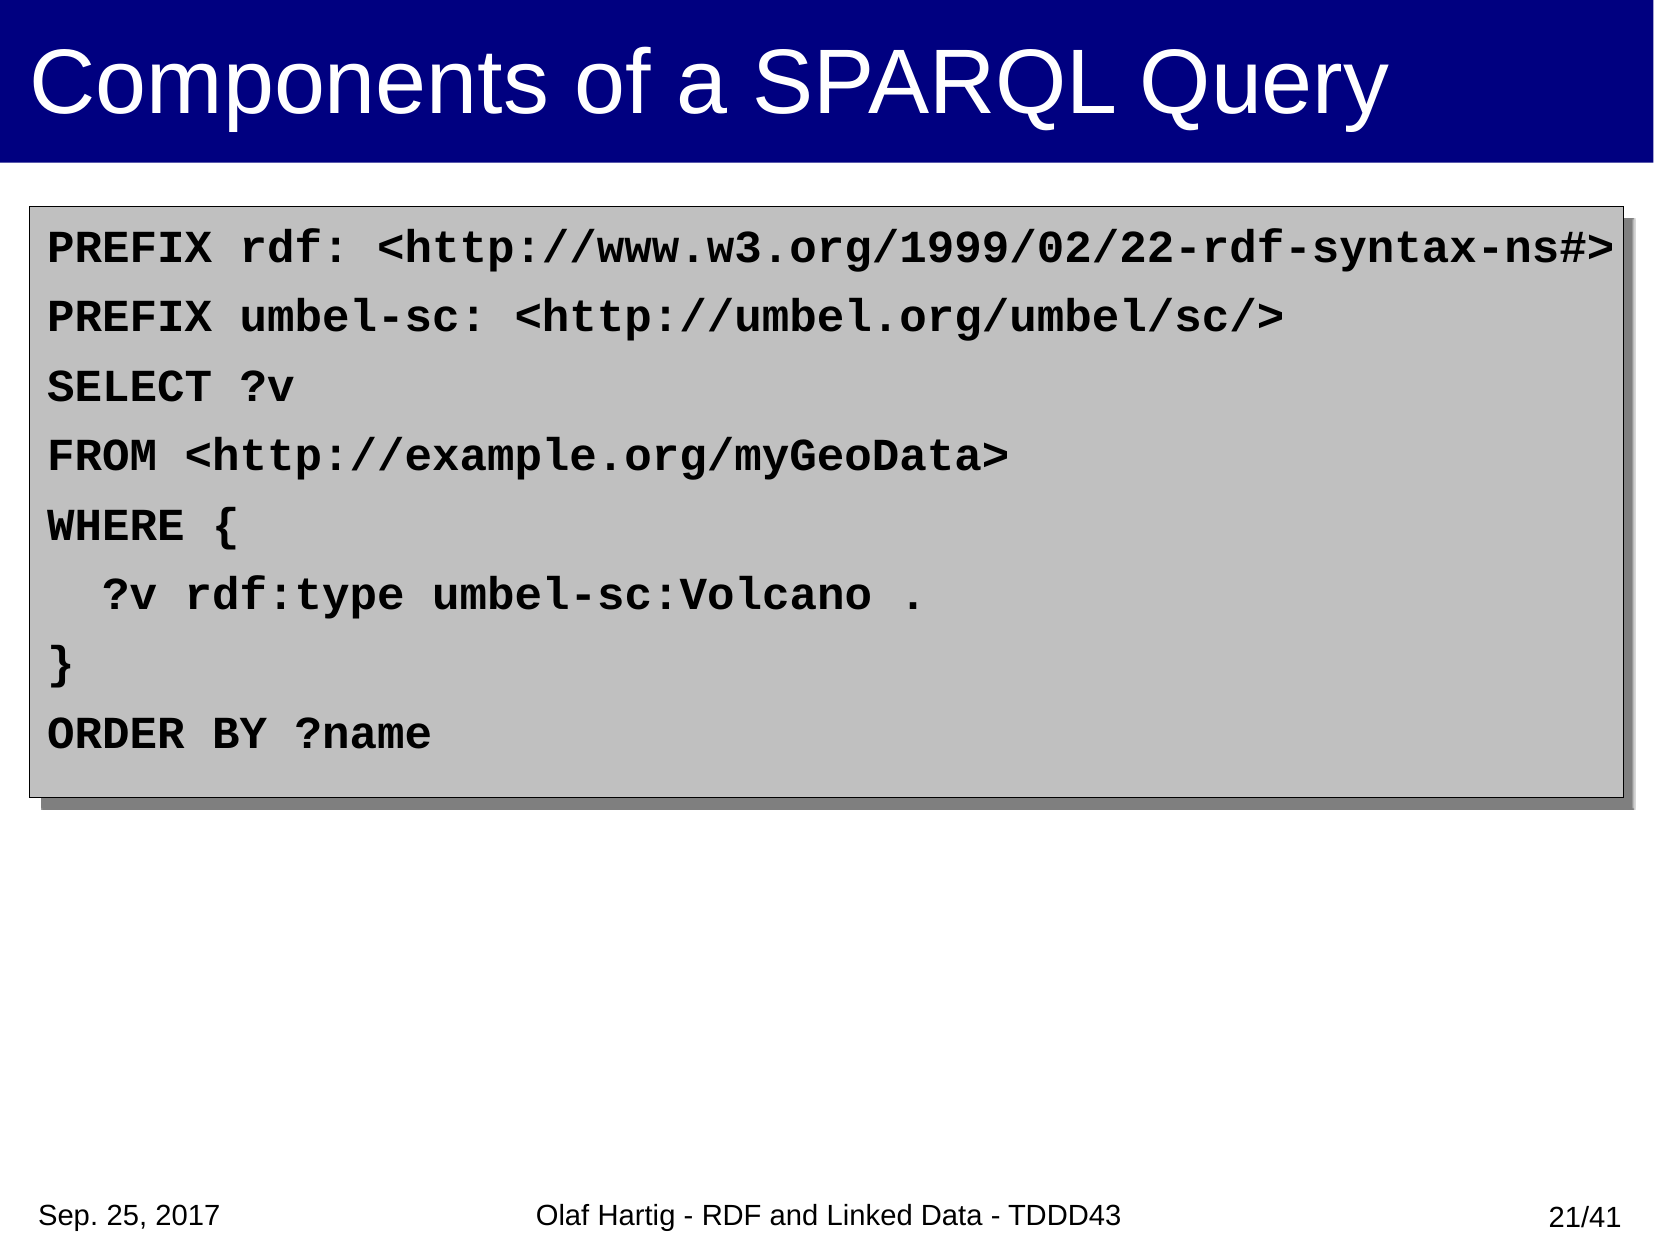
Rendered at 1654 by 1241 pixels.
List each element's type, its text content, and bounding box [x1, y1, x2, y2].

title Components of a SPARQL Query [0, 0, 1654, 163]
text_box PREFIX rdf: <http://www.w3.org/1999/02/22-rdf-syntax-ns#> PREFIX umbel-sc: <http://umbel.org/umbel/sc/> SELECT ?v FROM <http://example.org/myGeoData> WHERE { ?v rdf:type umbel-sc:Volcano . } ORDER BY ?name [29, 206, 1624, 798]
